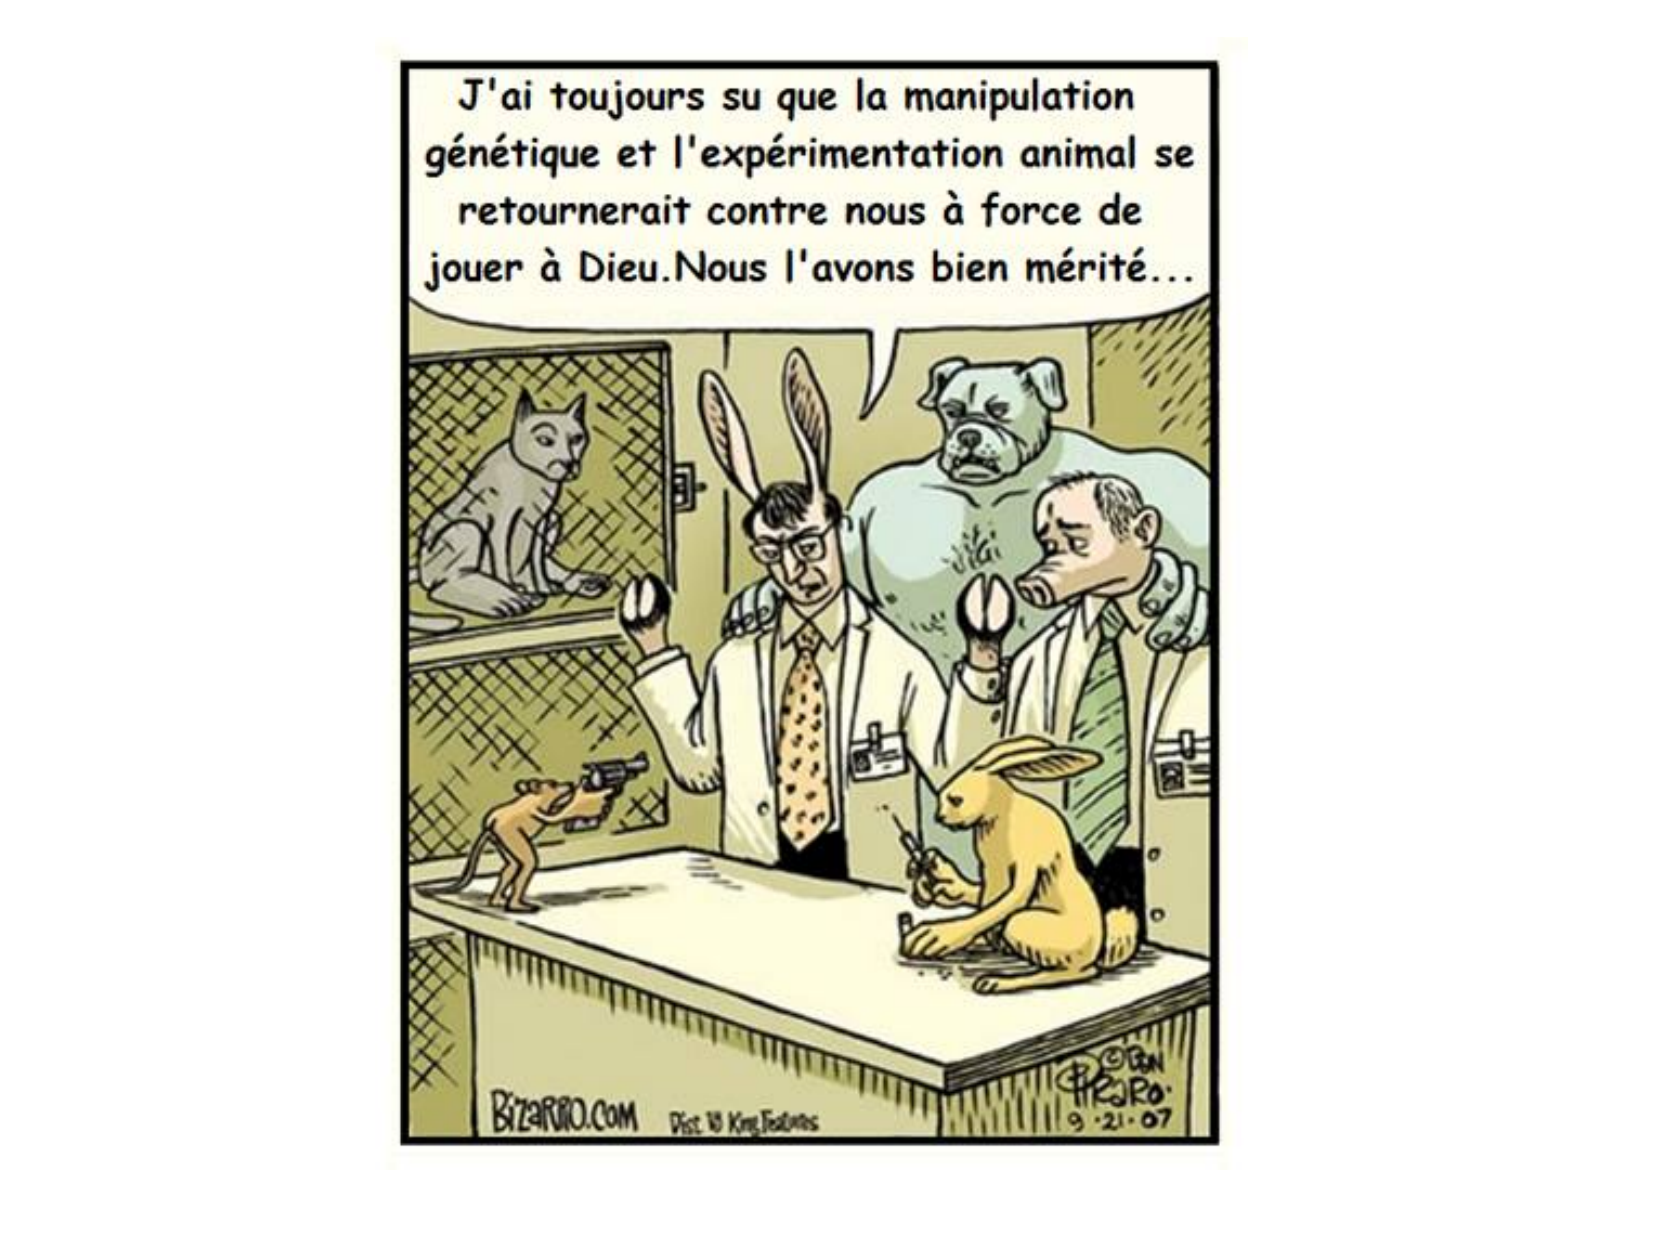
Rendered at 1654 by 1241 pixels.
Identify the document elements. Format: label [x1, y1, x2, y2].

picture [375, 37, 1248, 1171]
